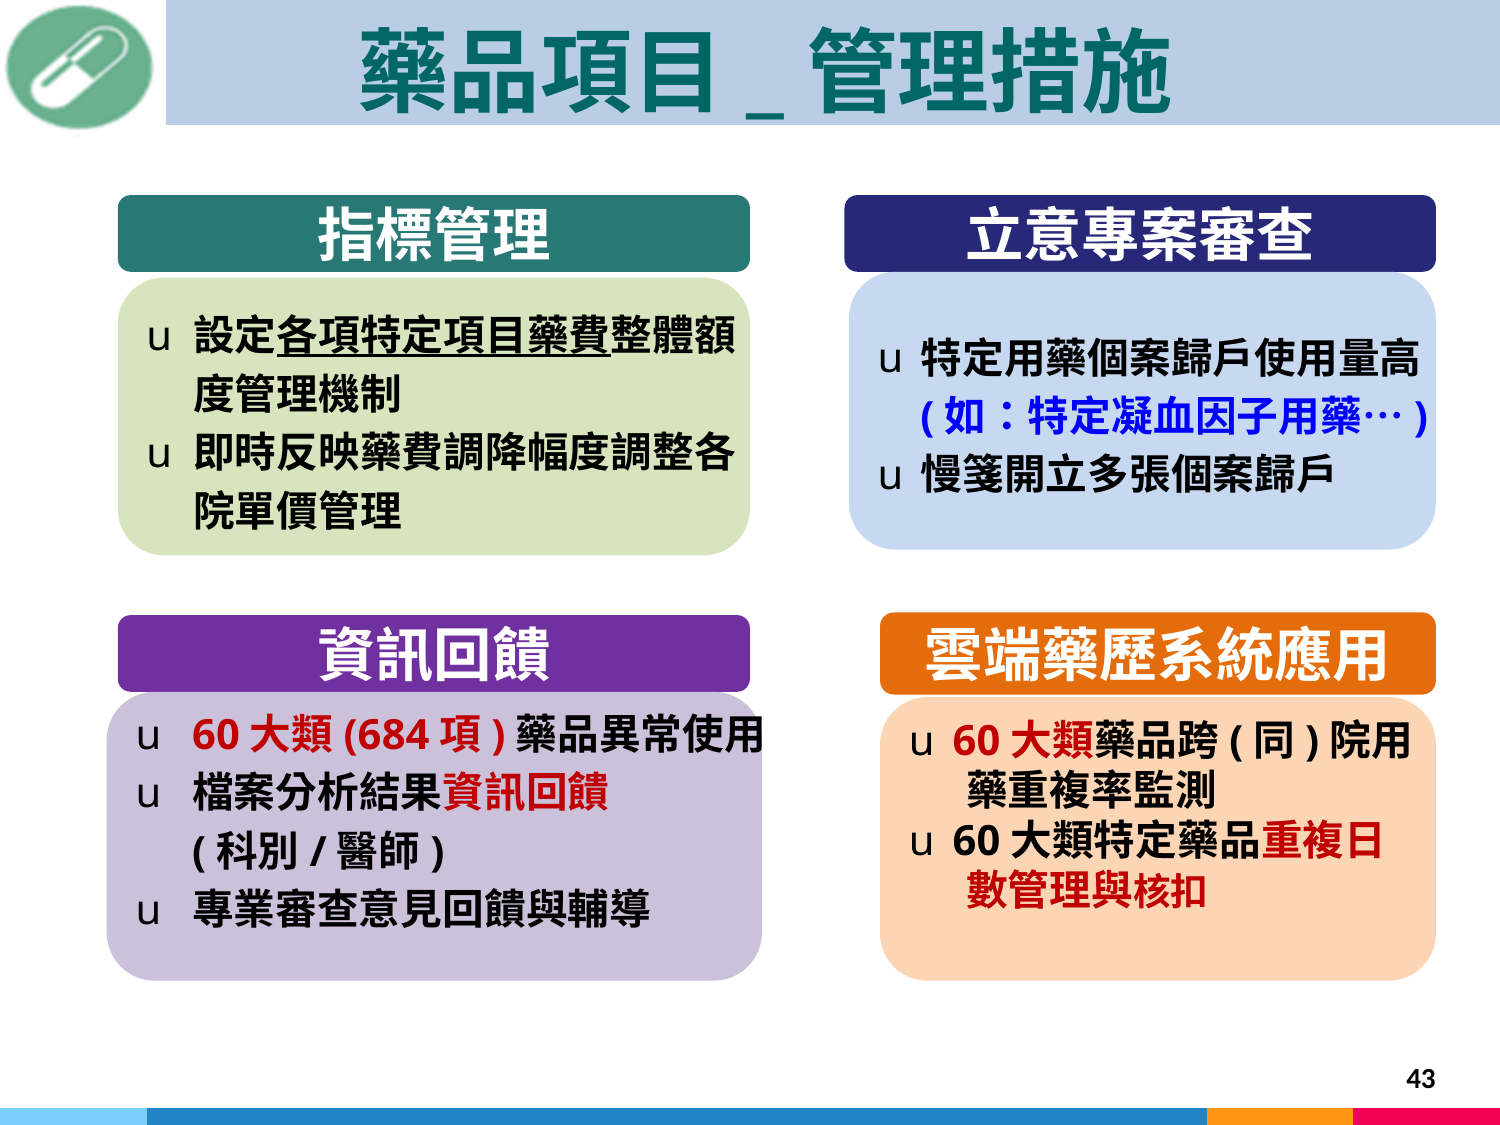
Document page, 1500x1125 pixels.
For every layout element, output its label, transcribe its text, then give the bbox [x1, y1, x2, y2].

text_box 立意專案審查 [844, 195, 1436, 272]
text_box 雲端藥歷系統應用 [880, 612, 1436, 695]
text_box 特定用藥個案歸戶使用量高 (如：特定凝血因子用藥…) 慢箋開立多張個案歸戶 [848, 271, 1436, 550]
text_box <編號> [1391, 1043, 1482, 1113]
title 藥品項目_管理措施 [30, 0, 1500, 138]
text_box 指標管理 [117, 195, 750, 272]
text_box 設定各項特定項目藥費整體額 度管理機制 即時反映藥費調降幅度調整各 院單價管理 [117, 277, 750, 556]
text_box 資訊回饋 [117, 615, 750, 692]
text_box 60大類(684項)藥品異常使用 檔案分析結果資訊回饋 (科別/醫師) 專業審查意見回饋與輔導 [106, 691, 762, 981]
picture [0, 0, 166, 137]
text_box [270, 138, 1371, 268]
text_box 60大類藥品跨(同)院用 藥重複率監測 60大類特定藥品重複日 數管理與核扣 [880, 697, 1436, 981]
